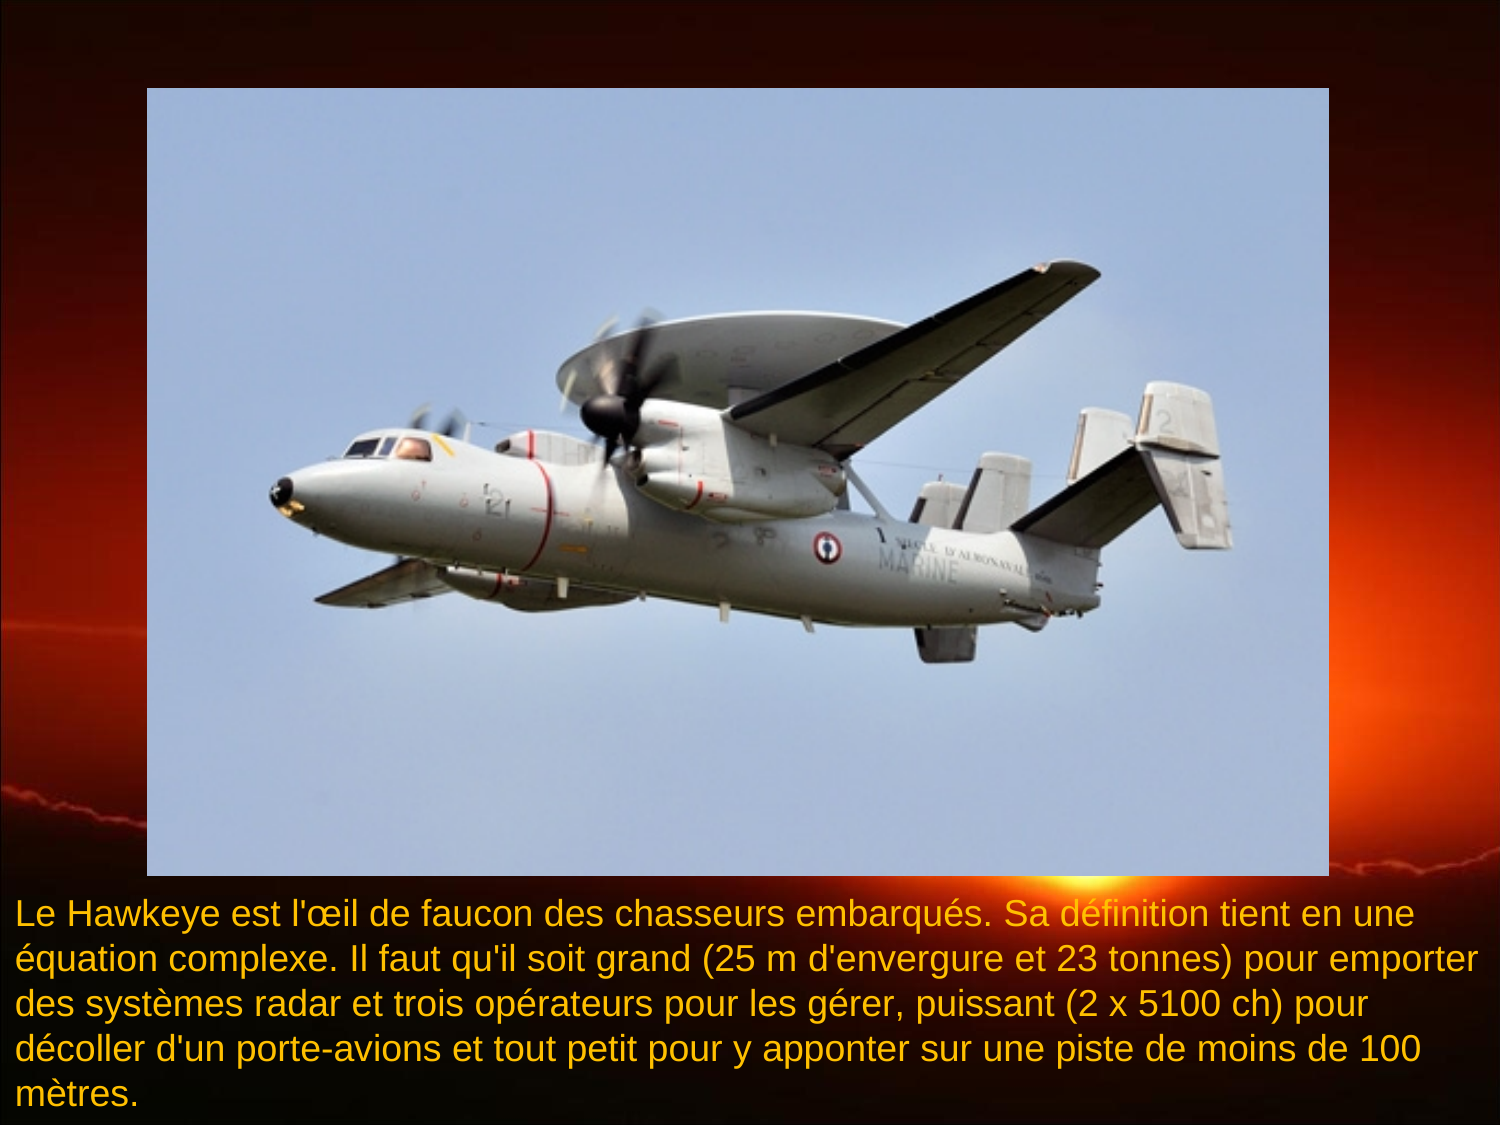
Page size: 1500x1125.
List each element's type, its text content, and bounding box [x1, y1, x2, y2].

text_box Le Hawkeye est l'œil de faucon des chasseurs embarqués. Sa définition tient en une équation complexe. Il faut qu'il soit grand (25 m d'envergure et 23 tonnes) pour emporter des systèmes radar et trois opérateurs pour les gérer, puissant (2 x 5100 ch) pour décoller d'un porte-avions et tout petit pour y apponter sur une piste de moins de 100 mètres. [0, 881, 1500, 1122]
picture [0, 0, 1500, 881]
